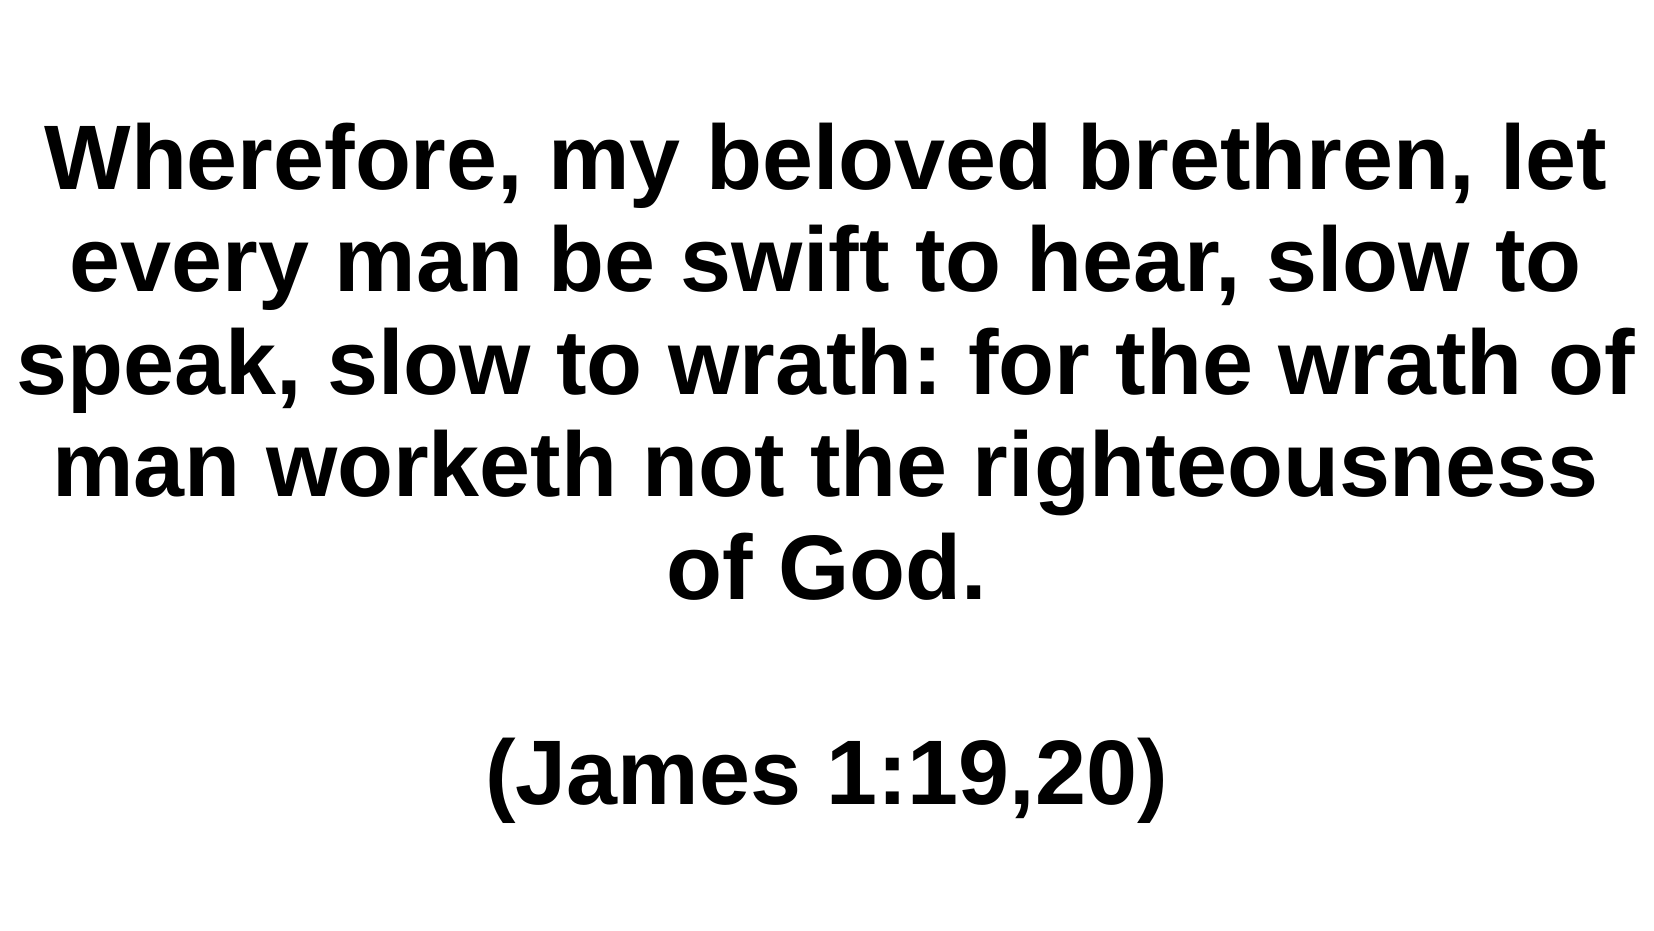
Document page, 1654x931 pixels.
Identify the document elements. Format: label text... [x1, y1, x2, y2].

title Wherefore, my beloved brethren, let every man be swift to hear, slow to speak, slow to wrath: for the wrath of man worketh not the righteousness of God. (James 1:19,20) [0, 0, 1654, 931]
